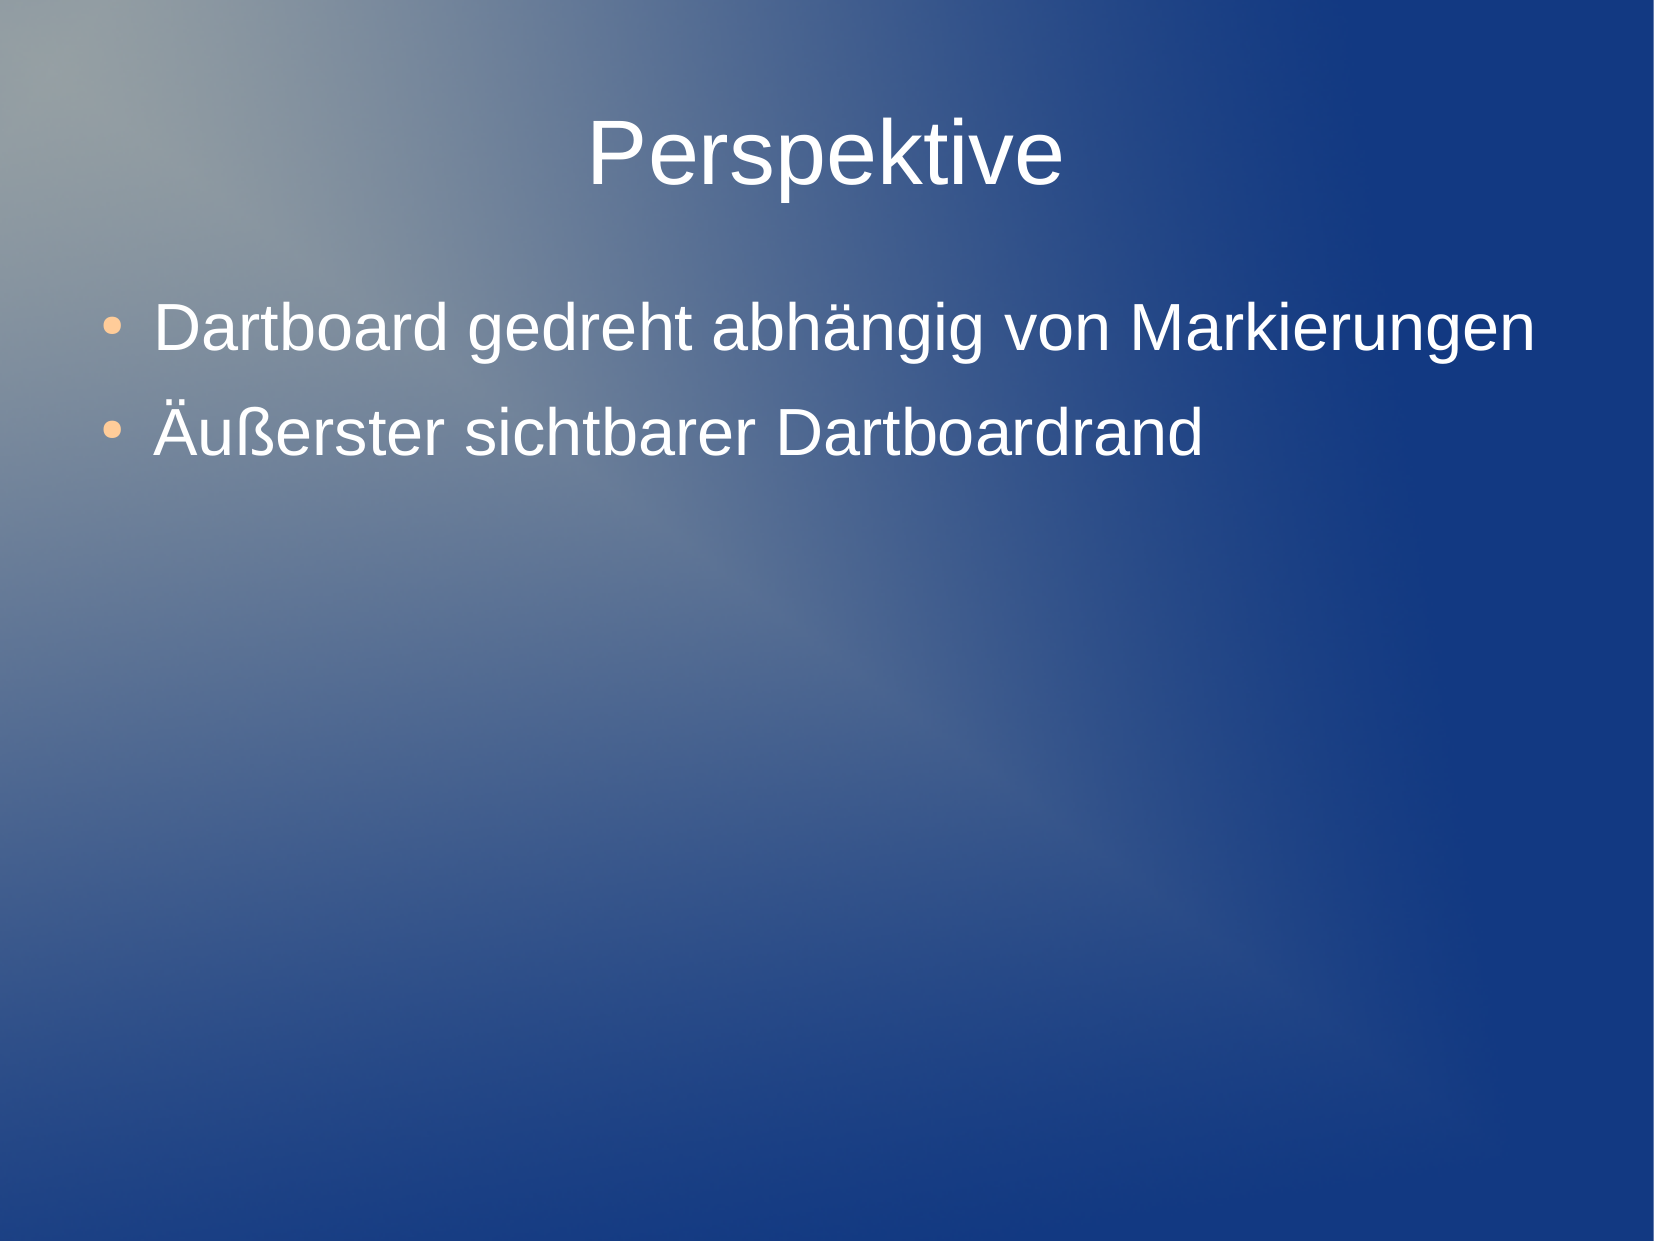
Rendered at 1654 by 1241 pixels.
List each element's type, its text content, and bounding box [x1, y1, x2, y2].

list Dartboard gedreht abhängig von Markierungen Äußerster sichtbarer Dartboardrand [82, 290, 1571, 1094]
title Perspektive [82, 56, 1571, 250]
picture [0, 0, 1654, 1241]
